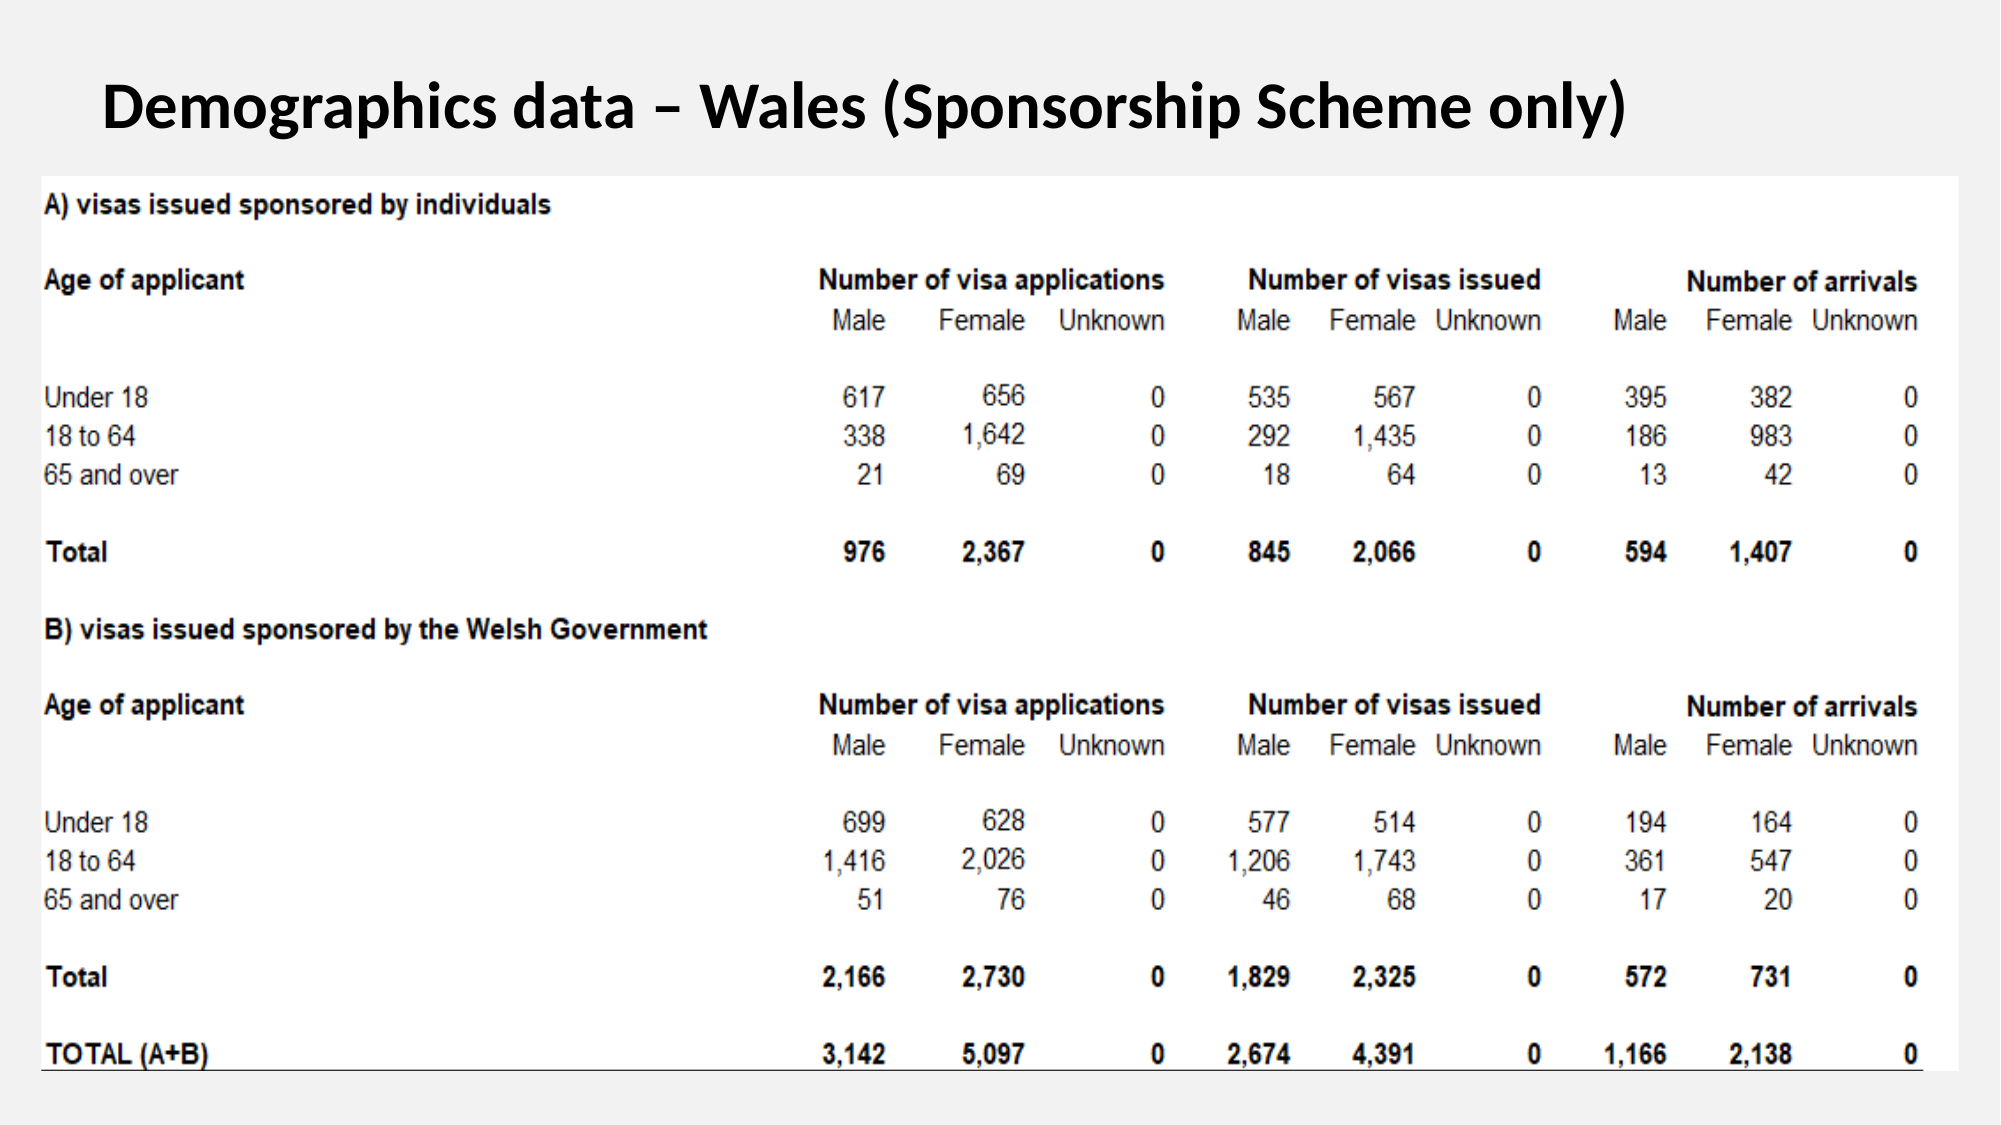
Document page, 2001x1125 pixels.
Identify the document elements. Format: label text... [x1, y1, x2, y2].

picture [41, 176, 1959, 1071]
text_box Demographics data – Wales (Sponsorship Scheme only) [87, 54, 1853, 151]
